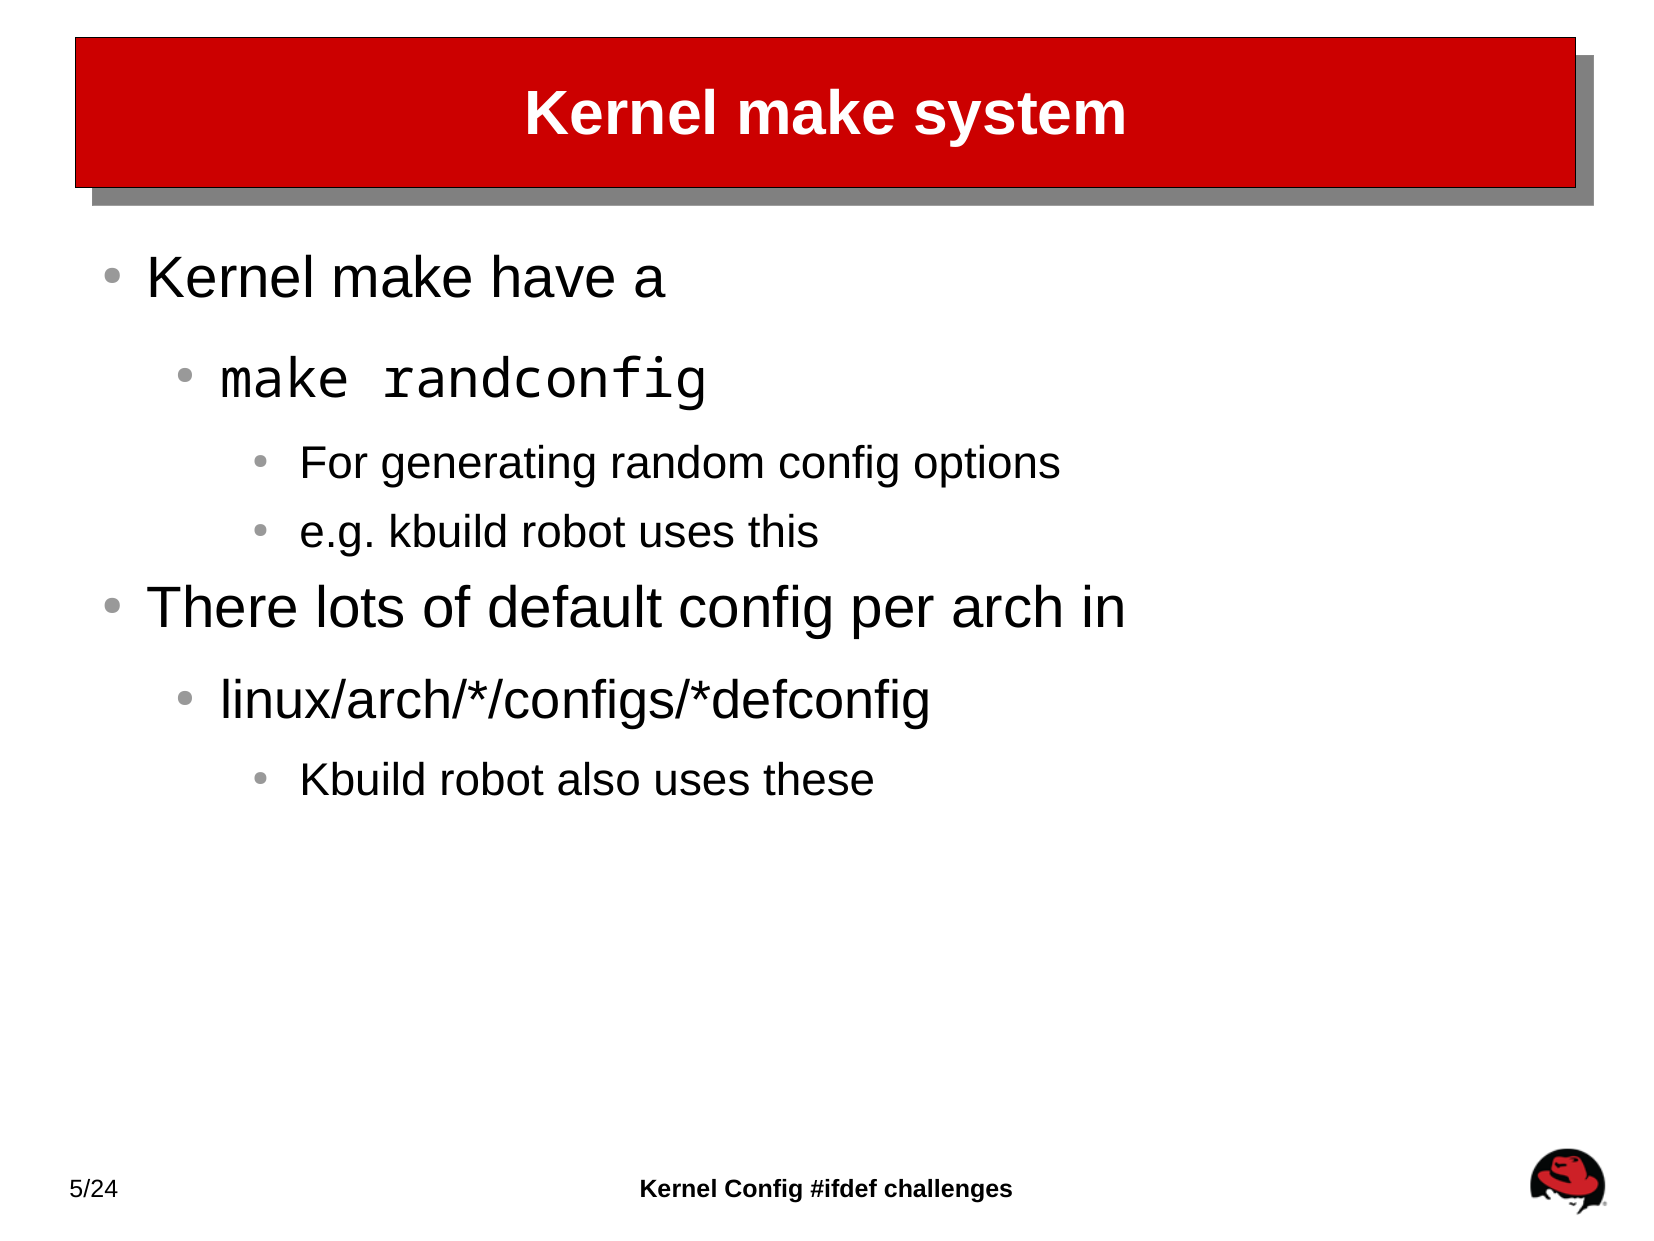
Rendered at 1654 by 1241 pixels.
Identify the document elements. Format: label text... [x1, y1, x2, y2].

list Kernel make have a make randconfig For generating random config options e.g. kbuild robot uses this There lots of default config per arch in linux/arch/*/configs/*defconfig Kbuild robot also uses these [86, 244, 1576, 1039]
picture [1529, 1146, 1613, 1224]
title Kernel make system [82, 37, 1571, 188]
